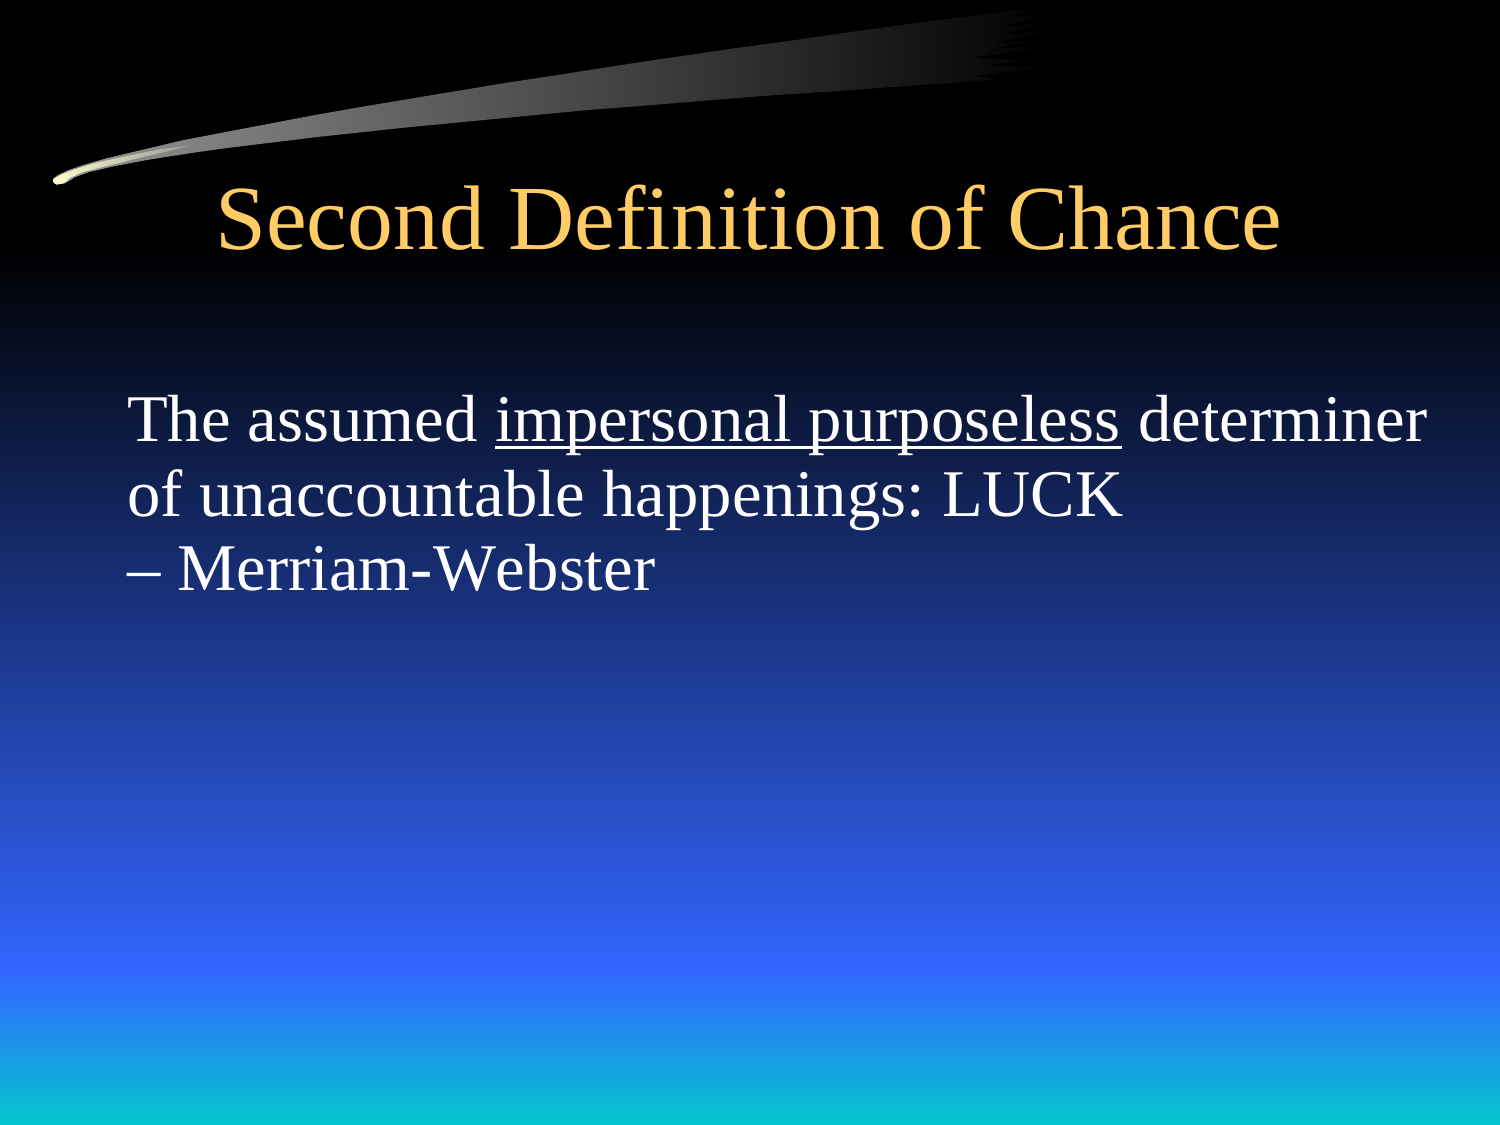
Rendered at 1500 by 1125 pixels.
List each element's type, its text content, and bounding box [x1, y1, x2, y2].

text_box The assumed impersonal purposeless determiner of unaccountable happenings: LUCK – Merriam-Webster [112, 375, 1463, 612]
title Second Definition of Chance [112, 124, 1388, 313]
